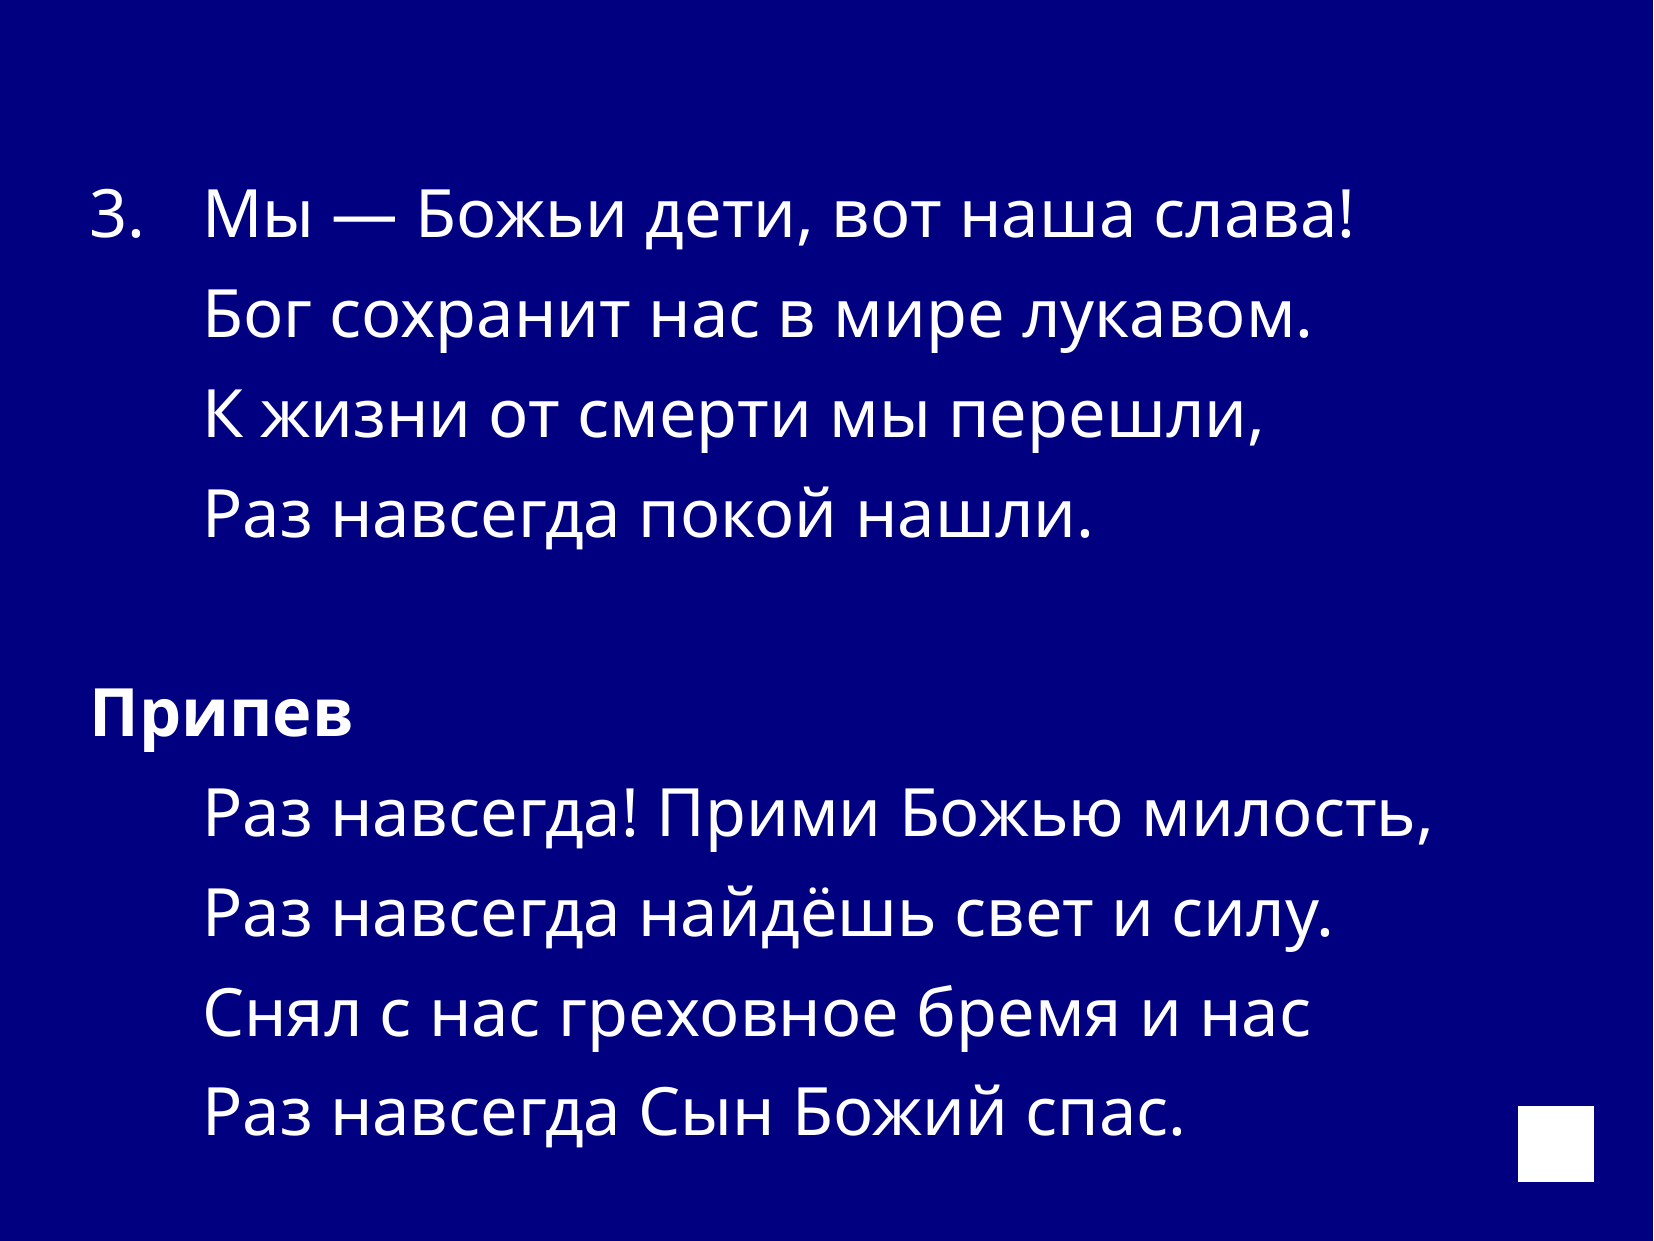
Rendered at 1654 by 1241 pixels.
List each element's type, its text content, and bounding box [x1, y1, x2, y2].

text_box [1518, 1106, 1594, 1182]
text_box 3. Мы — Божьи дети, вот наша слава! Бог сохранит нас в мире лукавом. К жизни от смерти мы перешли, Раз навсегда покой нашли. Припев Раз навсегда! Прими Божью милость, Раз навсегда найдёшь свет и силу. Снял с нас греховное бремя и нас Раз навсегда Сын Божий спас. [75, 150, 1576, 1163]
